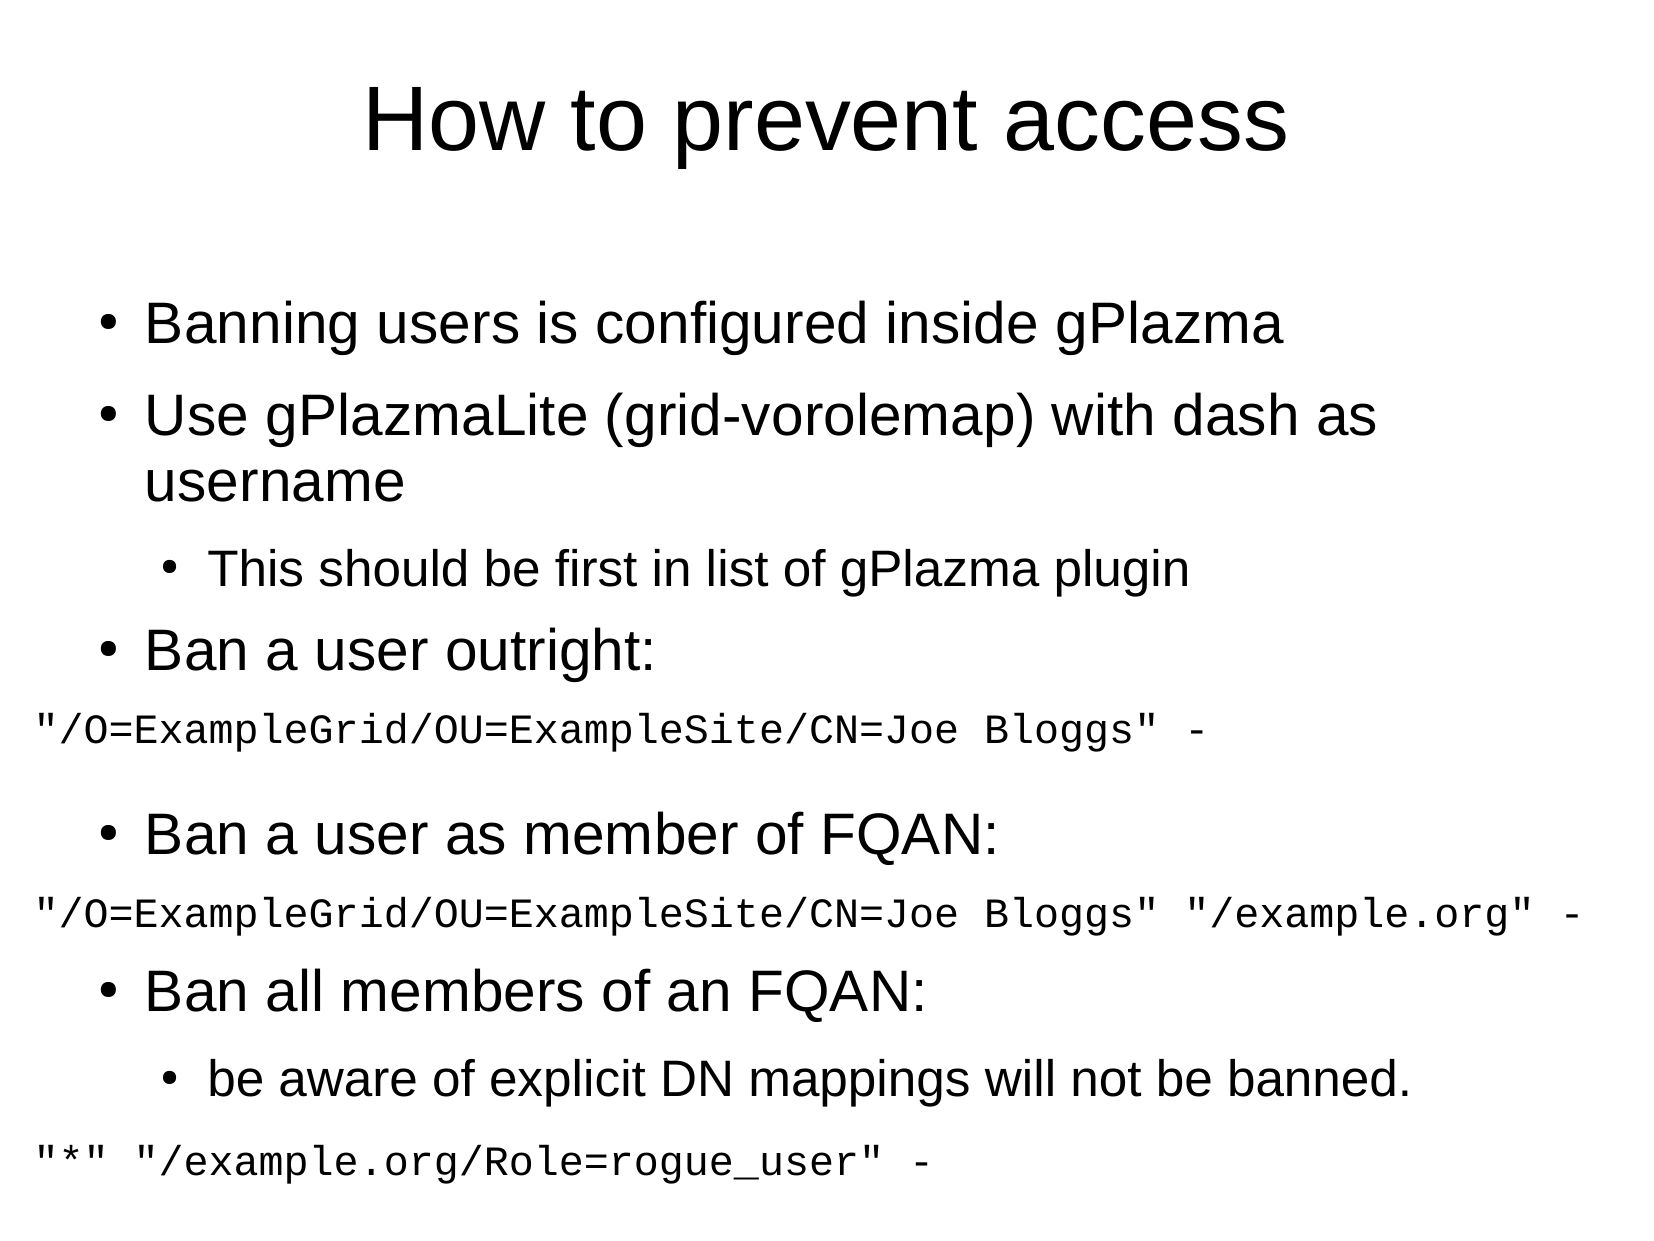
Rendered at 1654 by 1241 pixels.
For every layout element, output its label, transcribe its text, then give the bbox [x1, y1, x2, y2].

list Banning users is configured inside gPlazma Use gPlazmaLite (grid-vorolemap) with dash as username This should be first in list of gPlazma plugin Ban a user outright: Ban a user as member of FQAN: Ban all members of an FQAN: be aware of explicit DN mappings will not be banned. [82, 290, 1571, 701]
title How to prevent access [82, 56, 1571, 181]
list Banning users is configured inside gPlazma Use gPlazmaLite (grid-vorolemap) with dash as username This should be first in list of gPlazma plugin Ban a user outright: Ban a user as member of FQAN: Ban all members of an FQAN: be aware of explicit DN mappings will not be banned. [82, 764, 1571, 884]
text_box "/O=ExampleGrid/OU=ExampleSite/CN=Joe Bloggs" - [18, 701, 1594, 764]
list Banning users is configured inside gPlazma Use gPlazmaLite (grid-vorolemap) with dash as username This should be first in list of gPlazma plugin Ban a user outright: Ban a user as member of FQAN: Ban all members of an FQAN: be aware of explicit DN mappings will not be banned. [82, 948, 1571, 1109]
text_box "*" "/example.org/Role=rogue_user" - [18, 1133, 1594, 1196]
text_box "/O=ExampleGrid/OU=ExampleSite/CN=Joe Bloggs" "/example.org" - [18, 884, 1635, 948]
